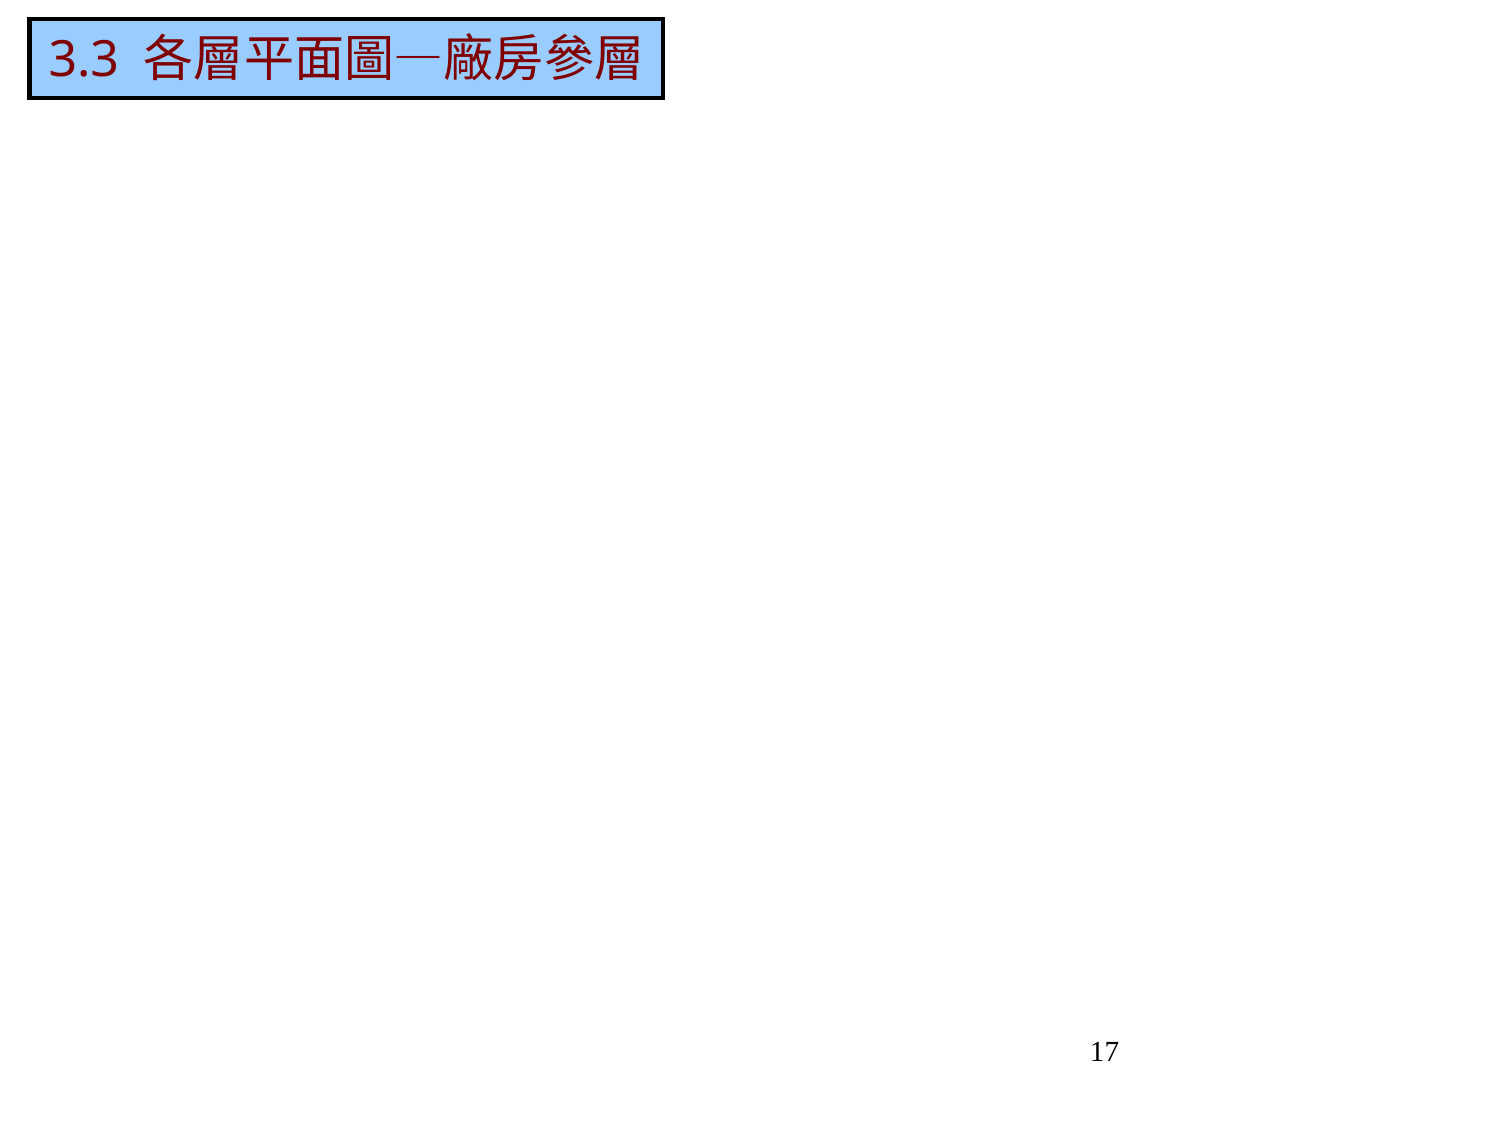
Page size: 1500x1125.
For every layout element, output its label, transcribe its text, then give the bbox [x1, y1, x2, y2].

text_box 3.3 各層平面圖—廠房參層 [29, 19, 664, 99]
text_box 17 [1074, 1025, 1388, 1101]
